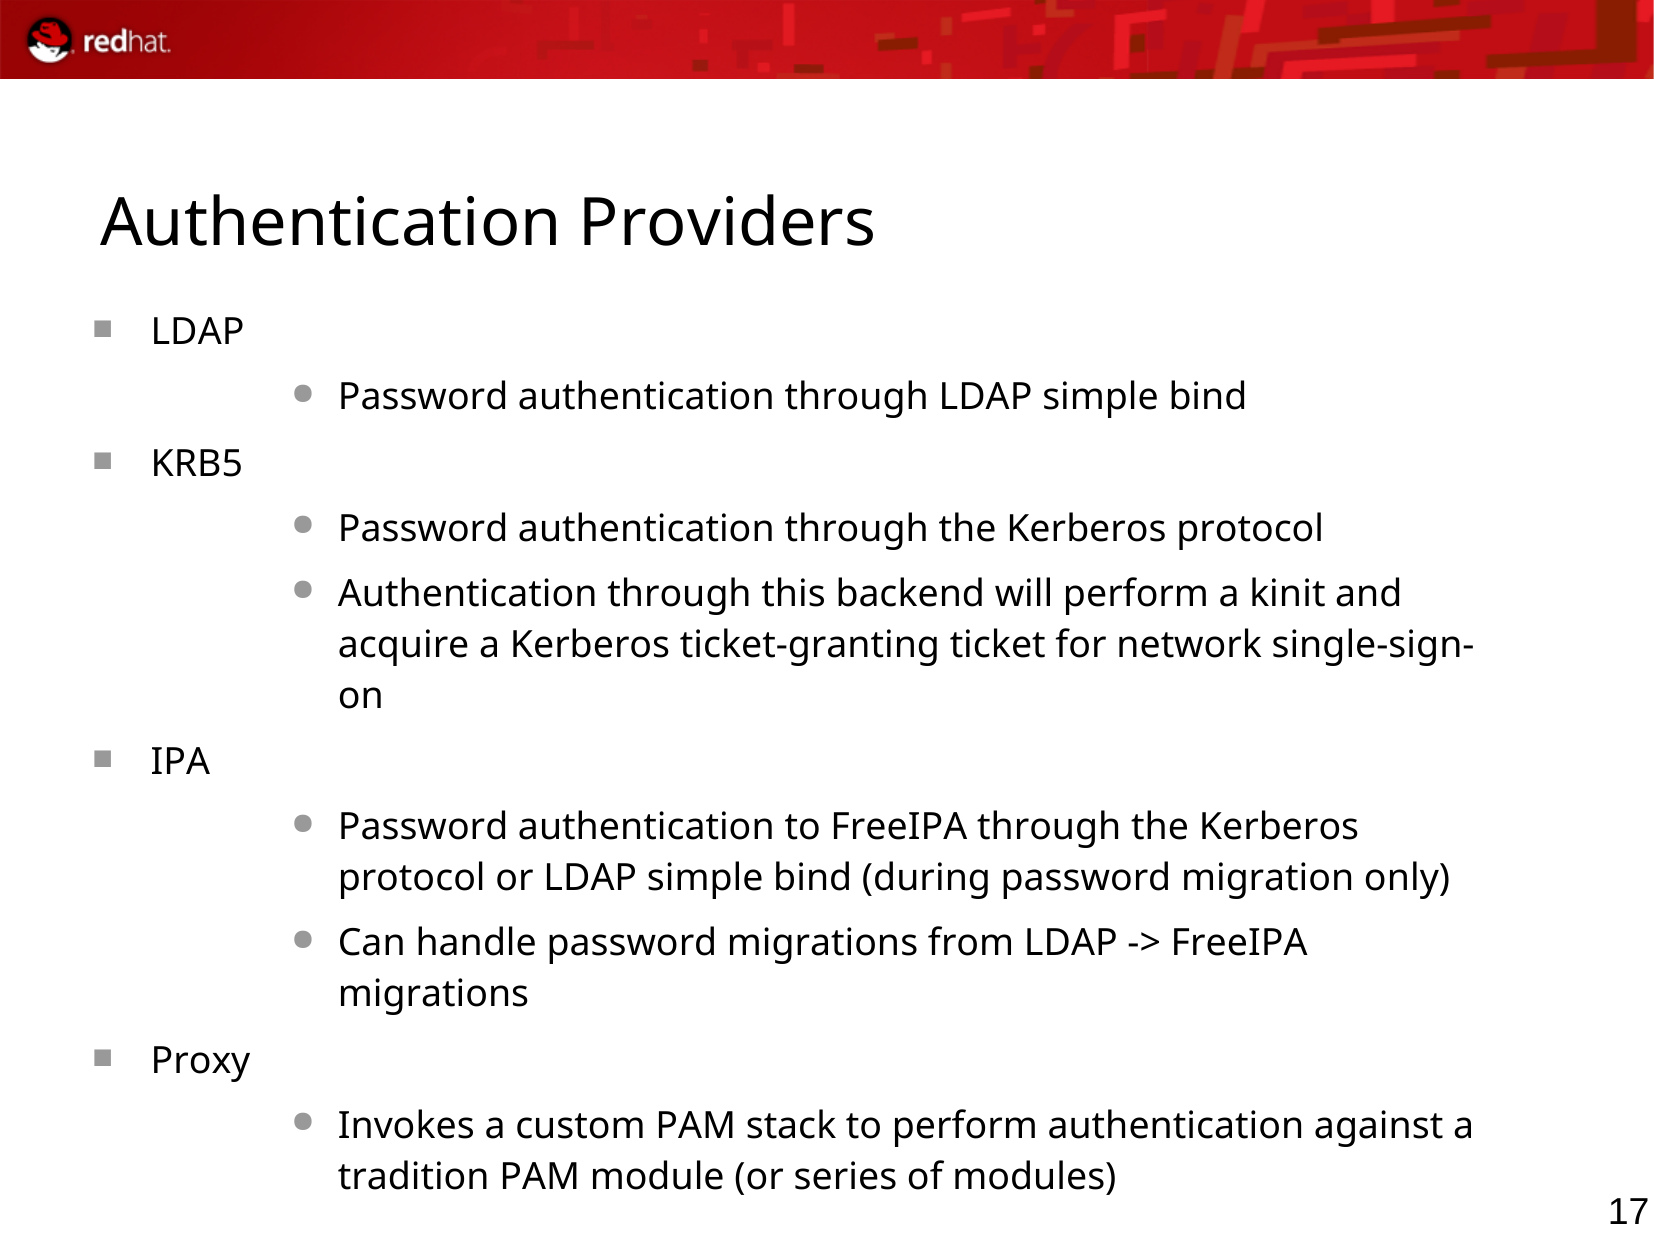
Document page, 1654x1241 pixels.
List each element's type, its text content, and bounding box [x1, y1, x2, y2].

list LDAP Password authentication through LDAP simple bind KRB5 Password authentication through the Kerberos protocol Authentication through this backend will perform a kinit and acquire a Kerberos ticket-granting ticket for network single-sign-on IPA Password authentication to FreeIPA through the Kerberos protocol or LDAP simple bind (during password migration only) Can handle password migrations from LDAP -> FreeIPA migrations Proxy Invokes a custom PAM stack to perform authentication against a tradition PAM module (or series of modules) [94, 304, 1500, 1159]
title Authentication Providers [100, 171, 1506, 267]
picture [0, 0, 1654, 79]
